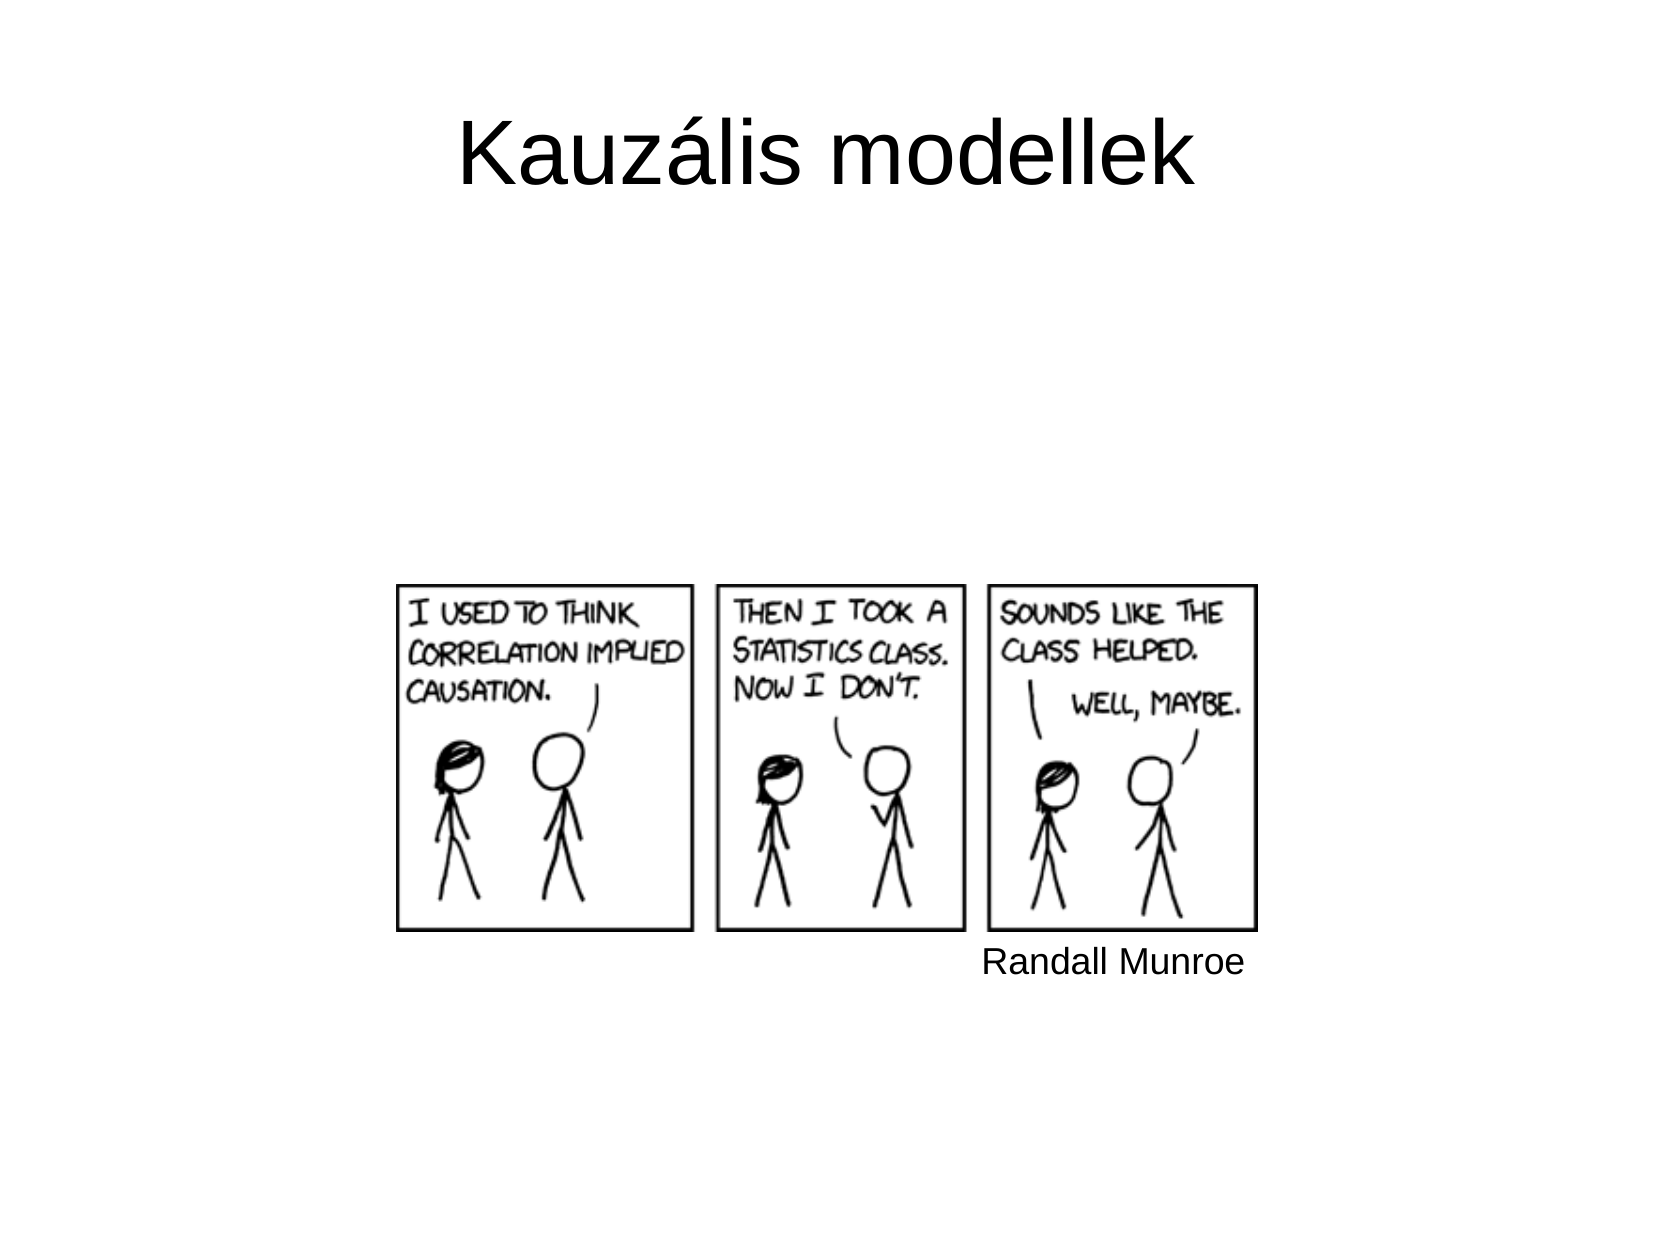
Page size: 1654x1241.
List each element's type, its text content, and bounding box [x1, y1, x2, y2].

text_box Randall Munroe [966, 933, 1261, 991]
picture [396, 584, 1258, 932]
title Kauzális modellek [82, 49, 1571, 257]
